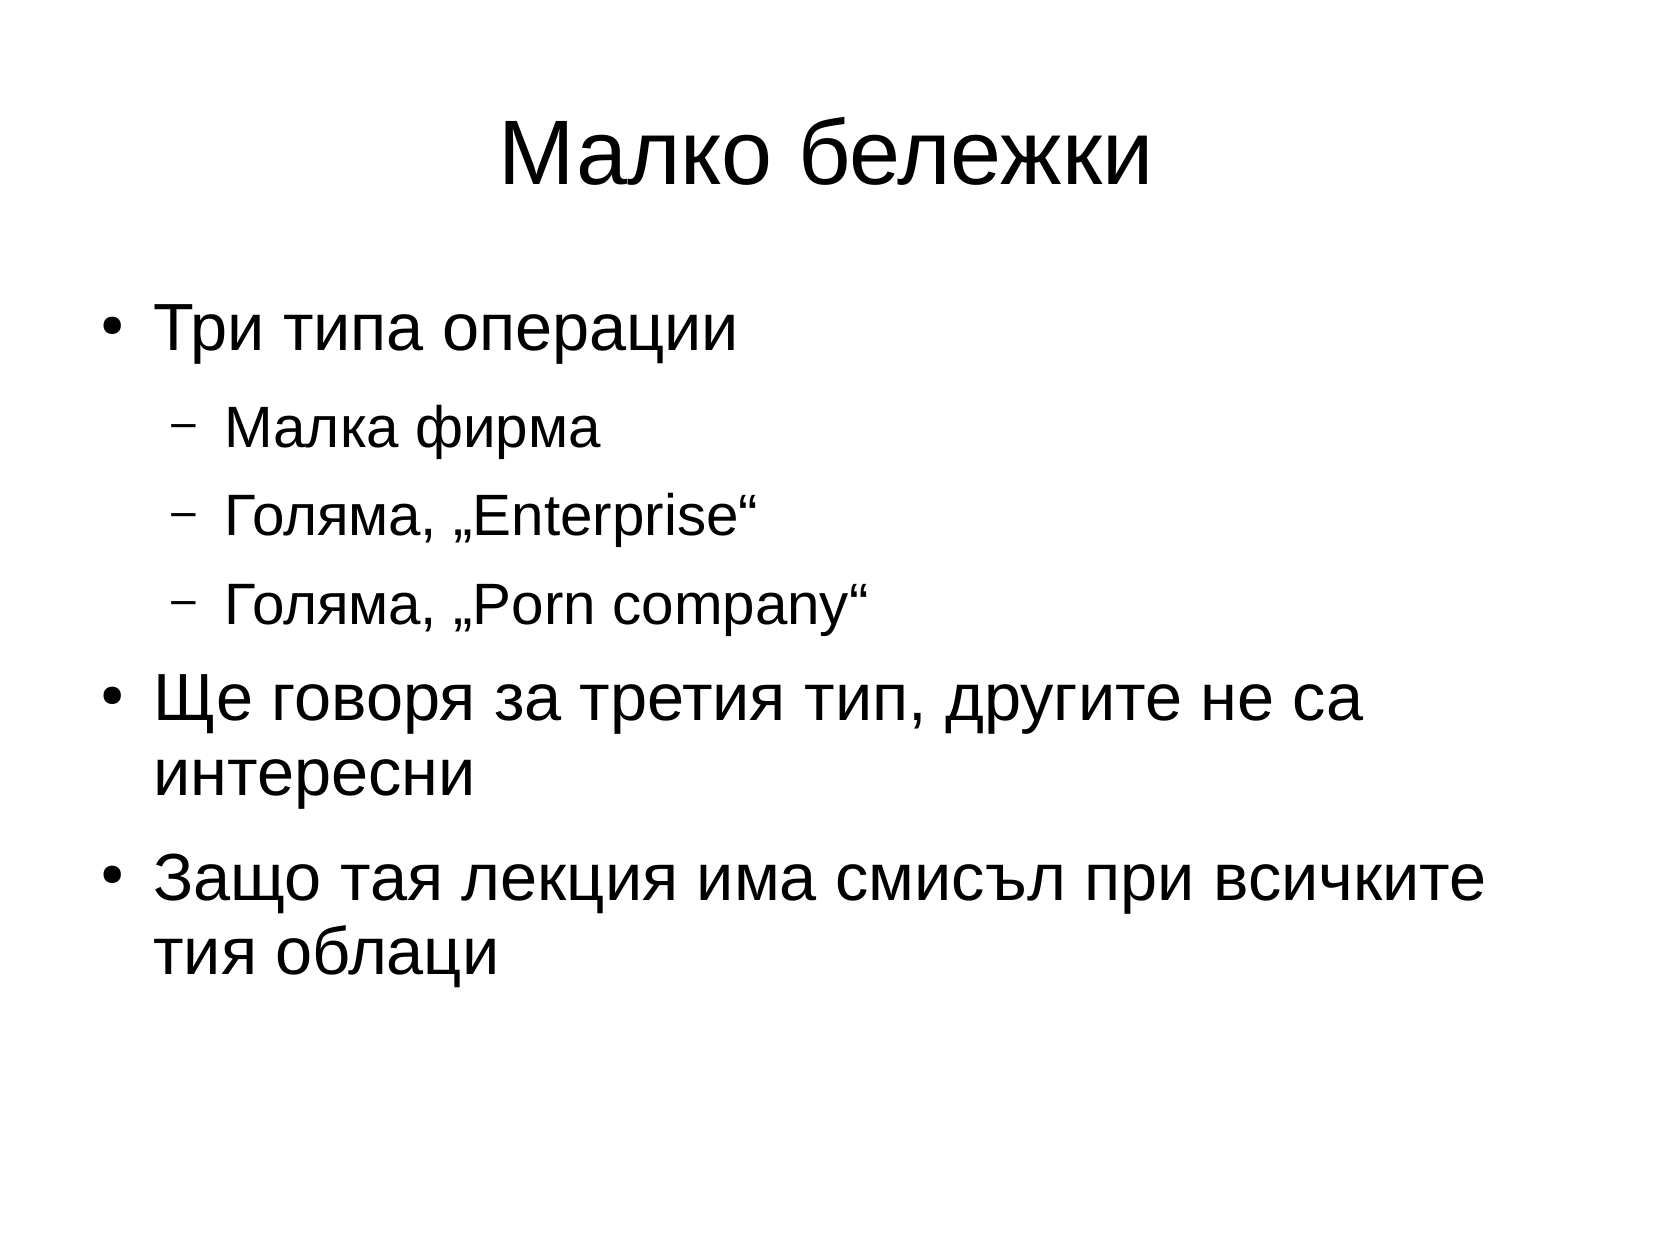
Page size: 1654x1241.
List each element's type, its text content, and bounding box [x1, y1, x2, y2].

title Малко бележки [82, 49, 1571, 257]
list Три типа операции Малка фирма Голяма, „Enterprise“ Голяма, „Porn company“ Ще говоря за третия тип, другите не са интересни Защо тая лекция има смисъл при всичките тия облаци [82, 290, 1538, 1010]
